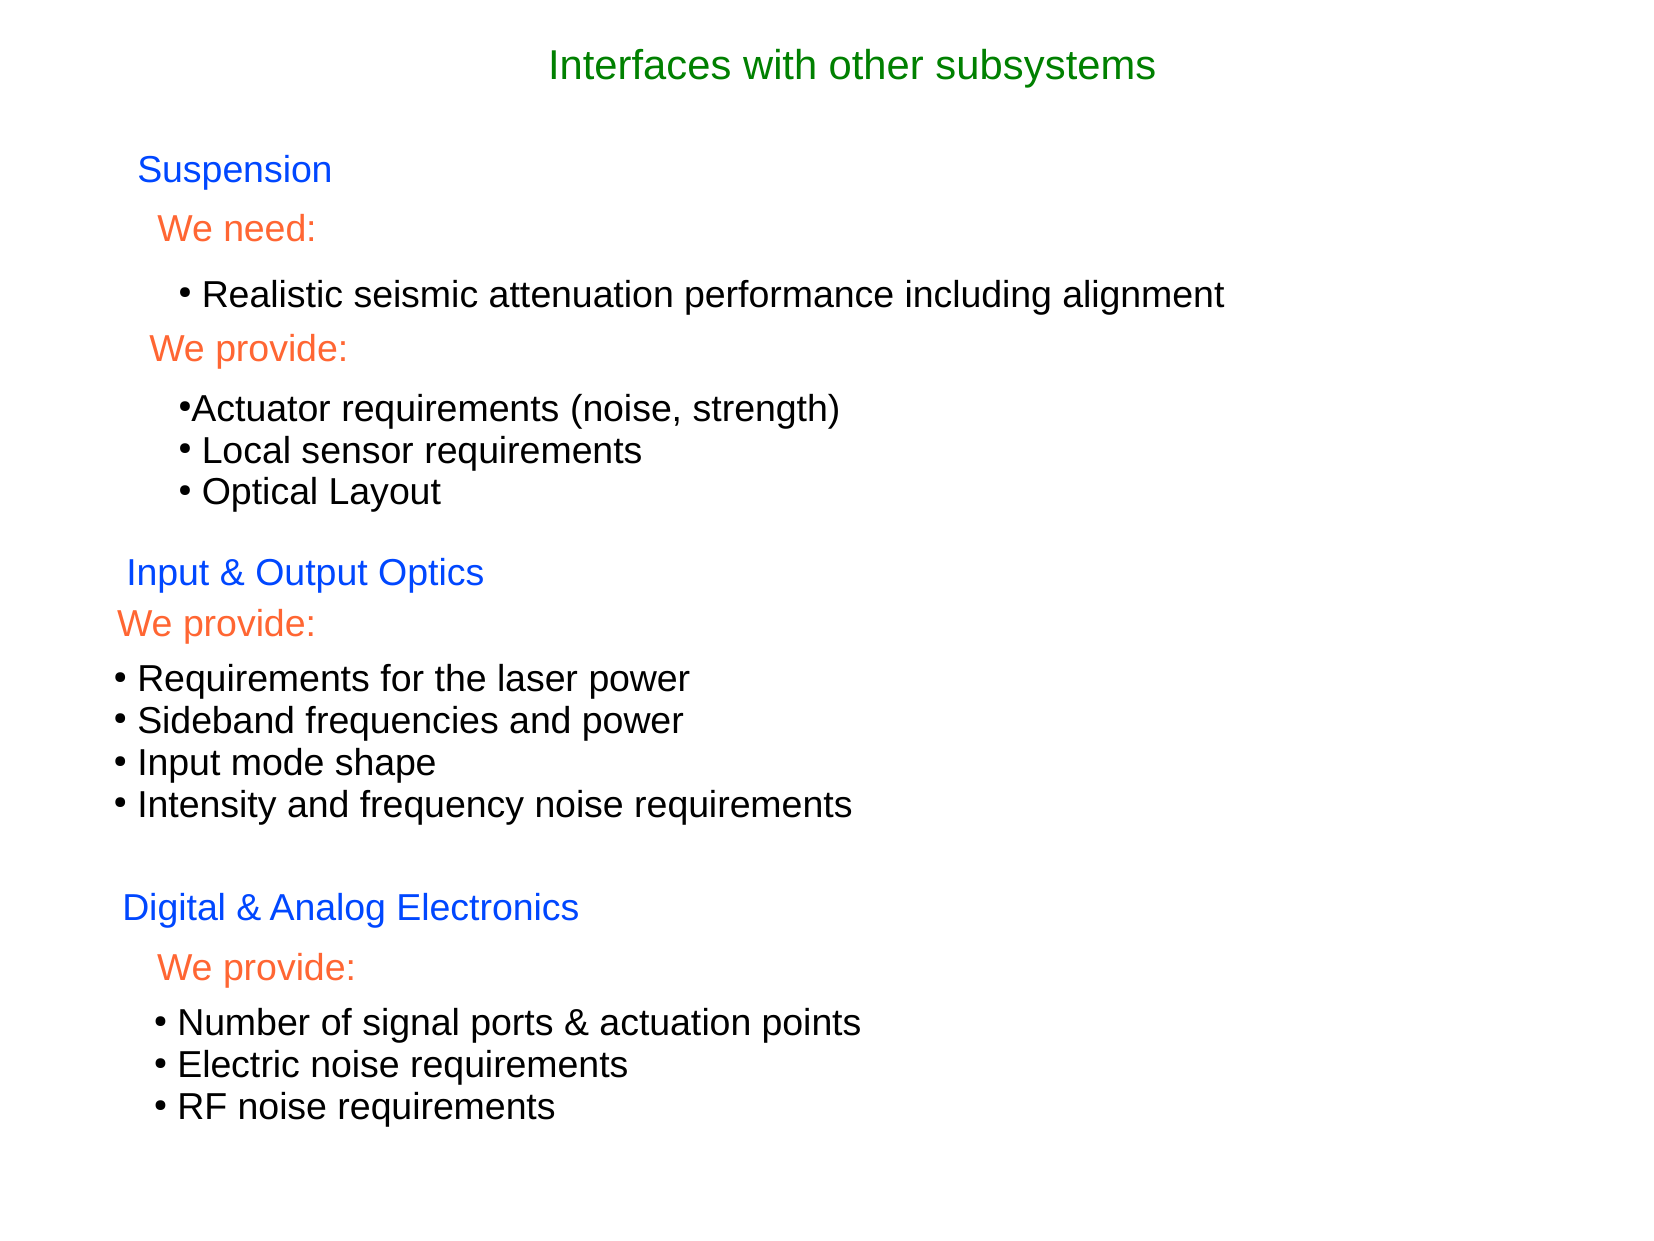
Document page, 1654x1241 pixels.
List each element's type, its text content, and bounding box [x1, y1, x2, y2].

text_box Interfaces with other subsystems [533, 34, 1172, 96]
text_box Number of signal ports & actuation points Electric noise requirements RF noise requirements [138, 993, 877, 1135]
text_box We provide: [142, 939, 371, 997]
text_box Digital & Analog Electronics [107, 879, 595, 936]
text_box We provide: [134, 320, 364, 378]
text_box Actuator requirements (noise, strength) Local sensor requirements Optical Layout [163, 379, 856, 521]
text_box Input & Output Optics [111, 544, 500, 602]
text_box Suspension [122, 140, 348, 198]
text_box Realistic seismic attenuation performance including alignment [163, 265, 1240, 323]
text_box We provide: [102, 595, 331, 653]
text_box We need: [142, 199, 332, 257]
text_box Requirements for the laser power Sideband frequencies and power Input mode shape Intensity and frequency noise requirements [98, 649, 868, 833]
